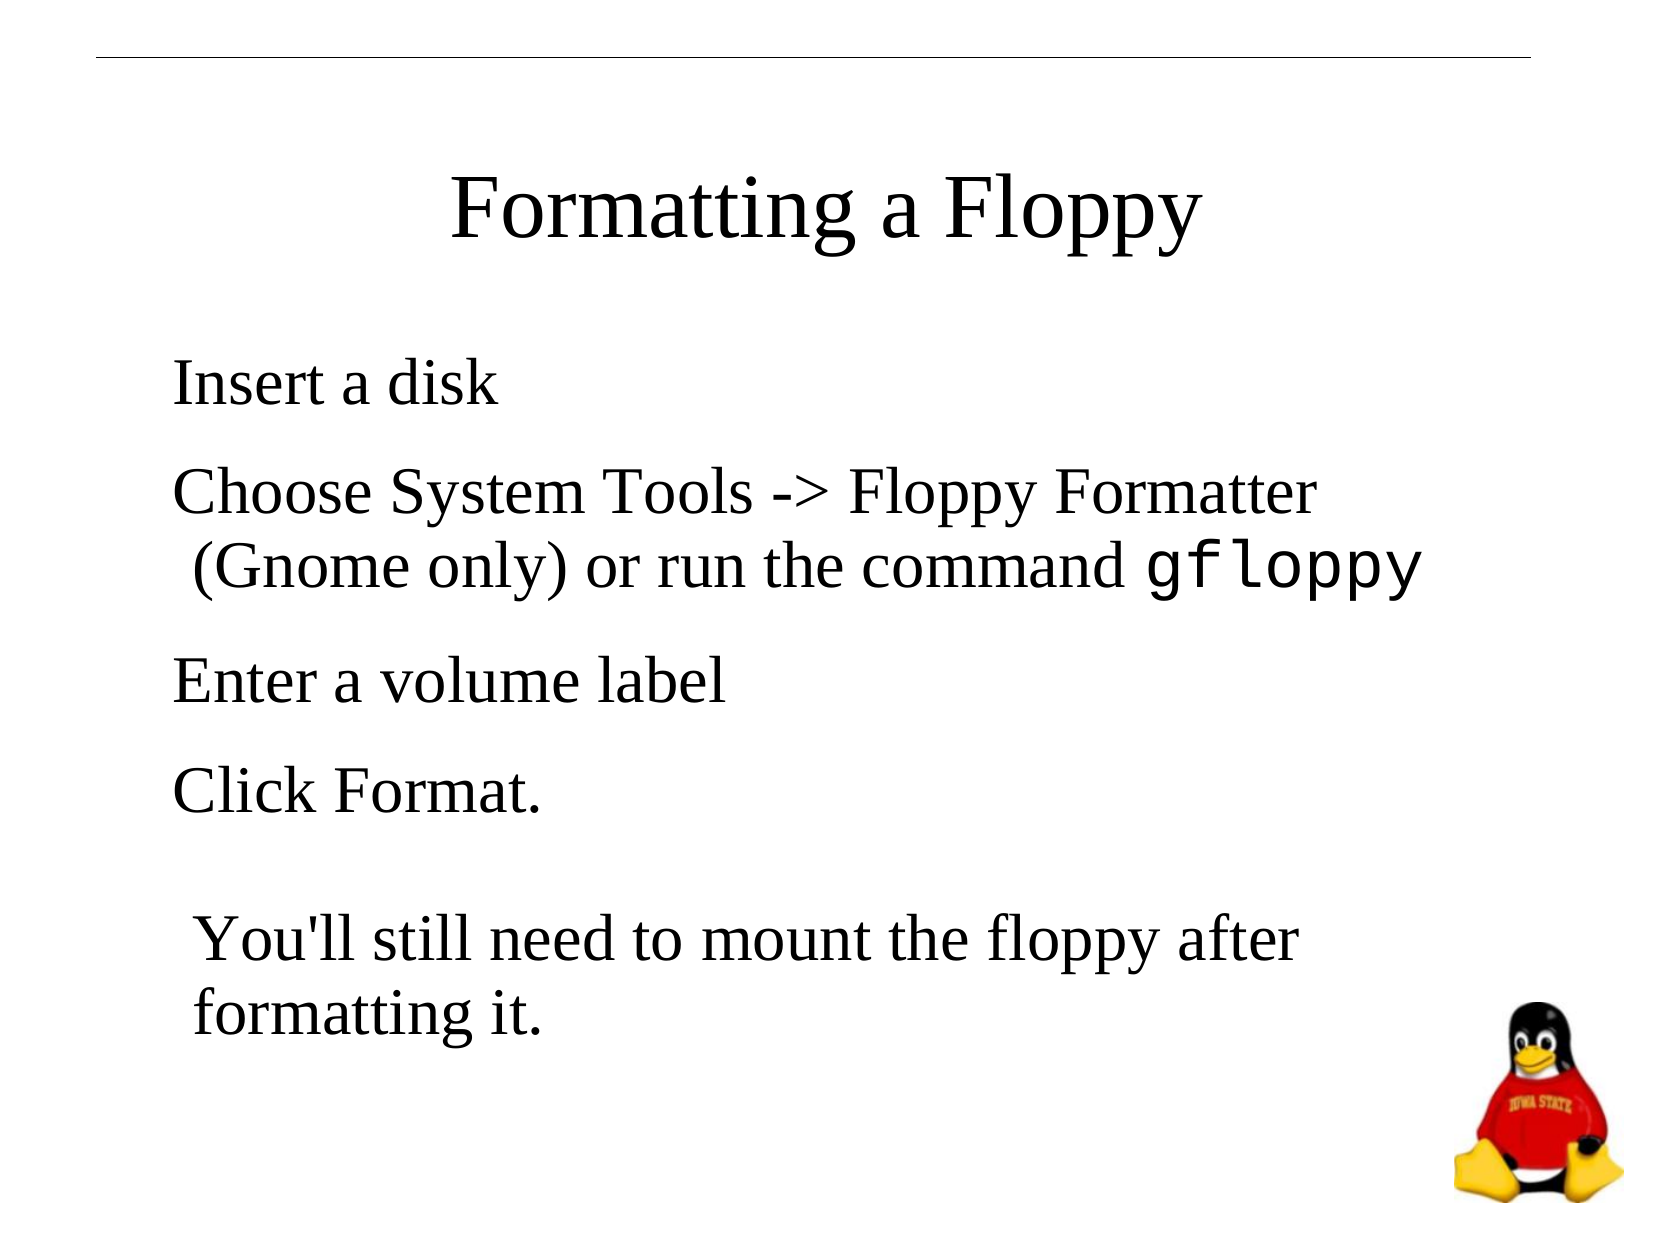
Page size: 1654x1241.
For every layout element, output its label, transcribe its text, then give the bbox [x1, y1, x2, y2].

list Insert a disk Choose System Tools -> Floppy Formatter (Gnome only) or run the command gfloppy Enter a volume label Click Format. You'll still need to mount the floppy after formatting it. [121, 344, 1534, 1241]
picture [1534, 1002, 1624, 1203]
title Formatting a Floppy [121, 102, 1534, 311]
